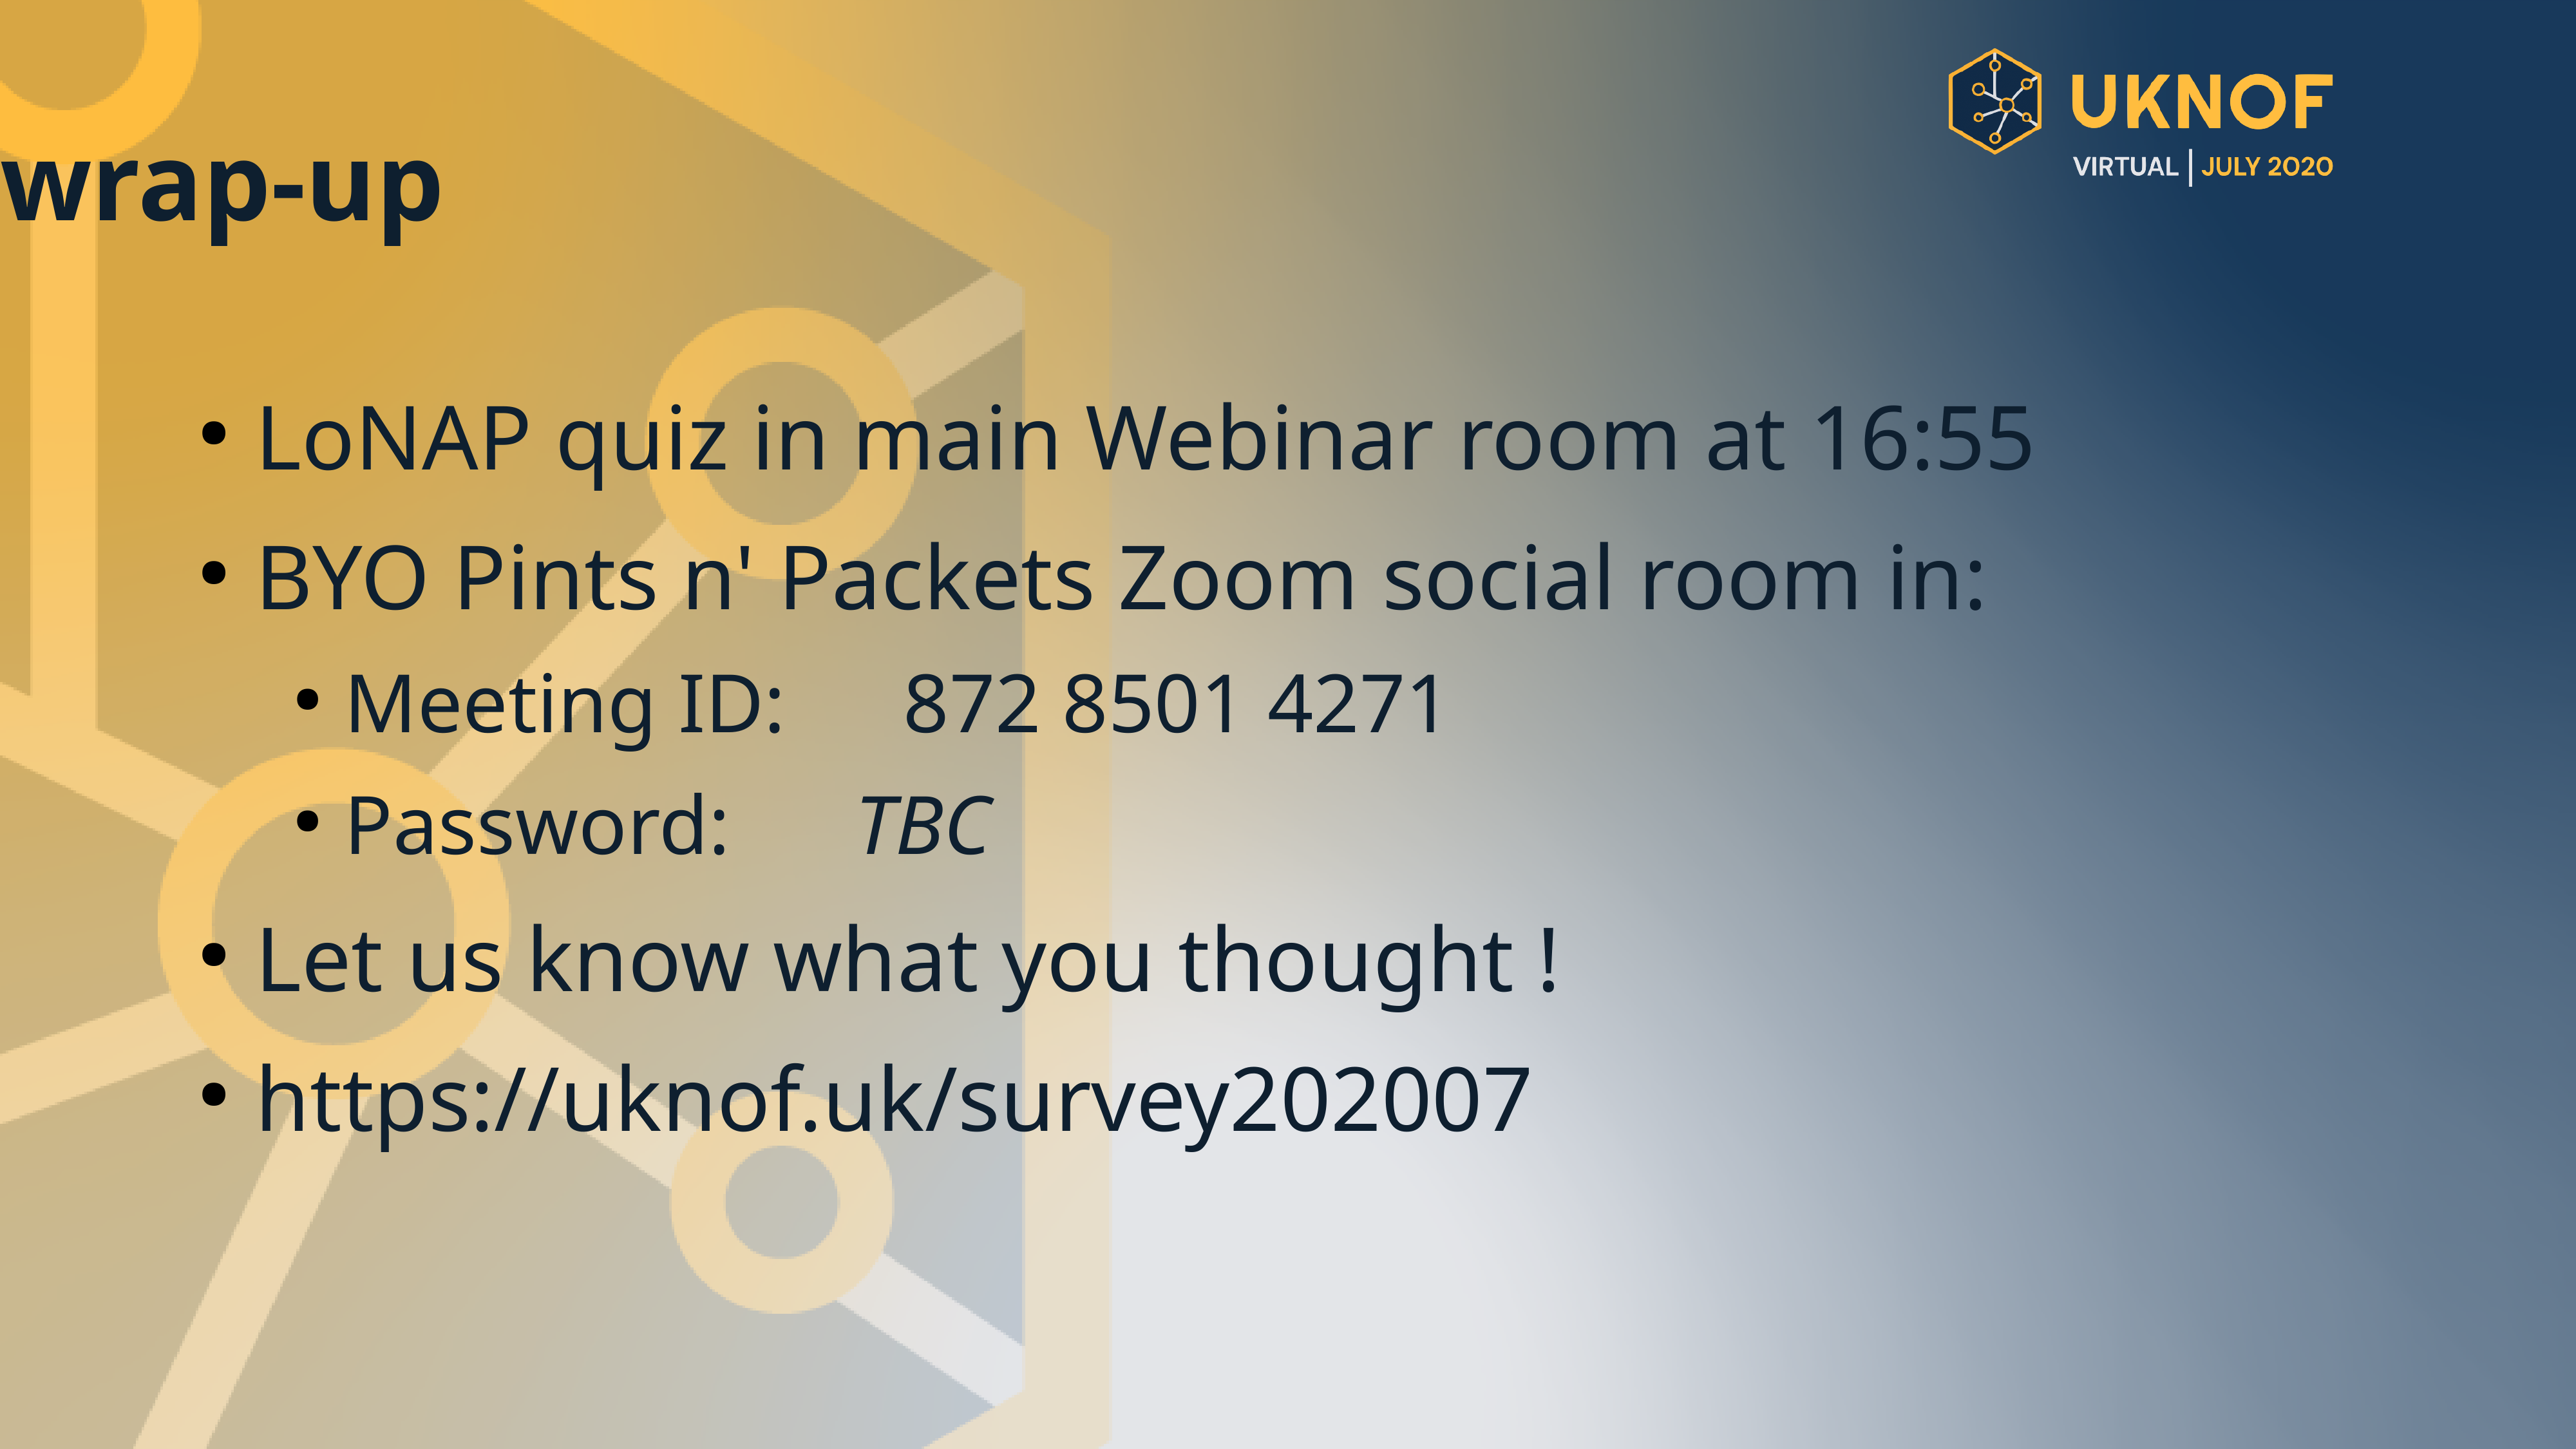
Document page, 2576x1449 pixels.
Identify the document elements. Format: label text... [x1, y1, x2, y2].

picture [0, 0, 2576, 1449]
title wrap-up [0, 57, 1624, 300]
list LoNAP quiz in main Webinar room at 16:55 BYO Pints n' Packets Zoom social room in: Meeting ID: 872 8501 4271 Password: TBC Let us know what you thought ! https://uknof.uk/survey202007 [186, 375, 2389, 1226]
